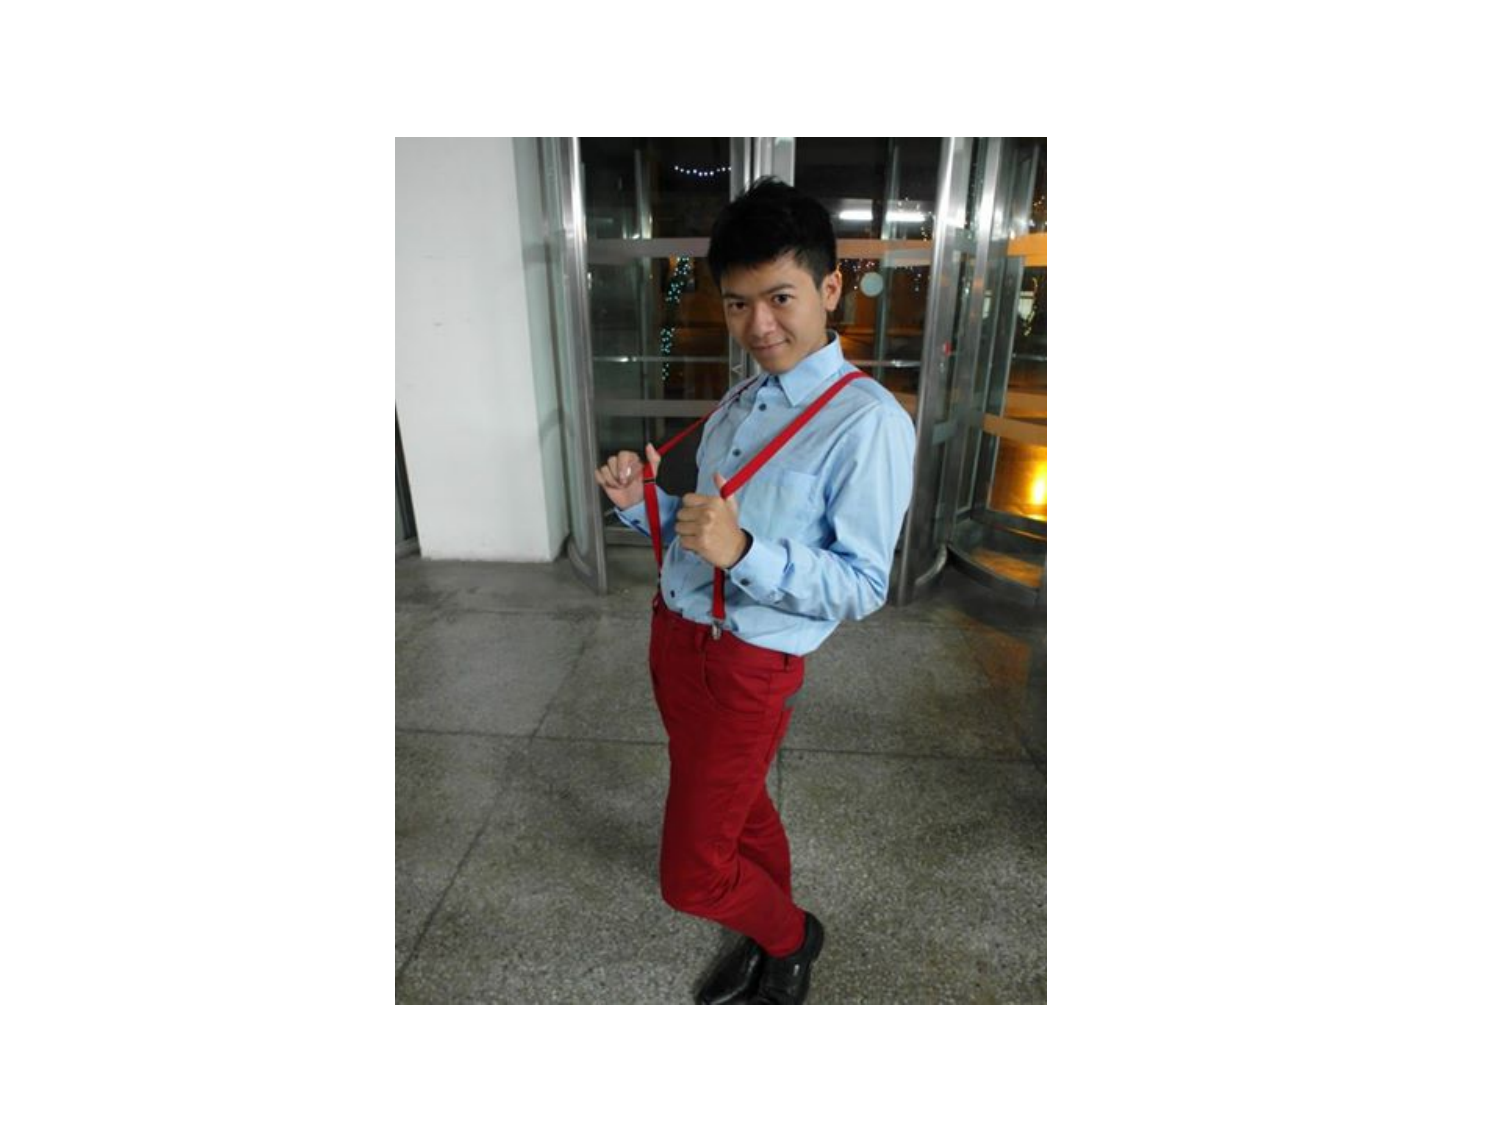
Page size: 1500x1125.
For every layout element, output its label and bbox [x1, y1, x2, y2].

picture [395, 137, 1047, 1005]
